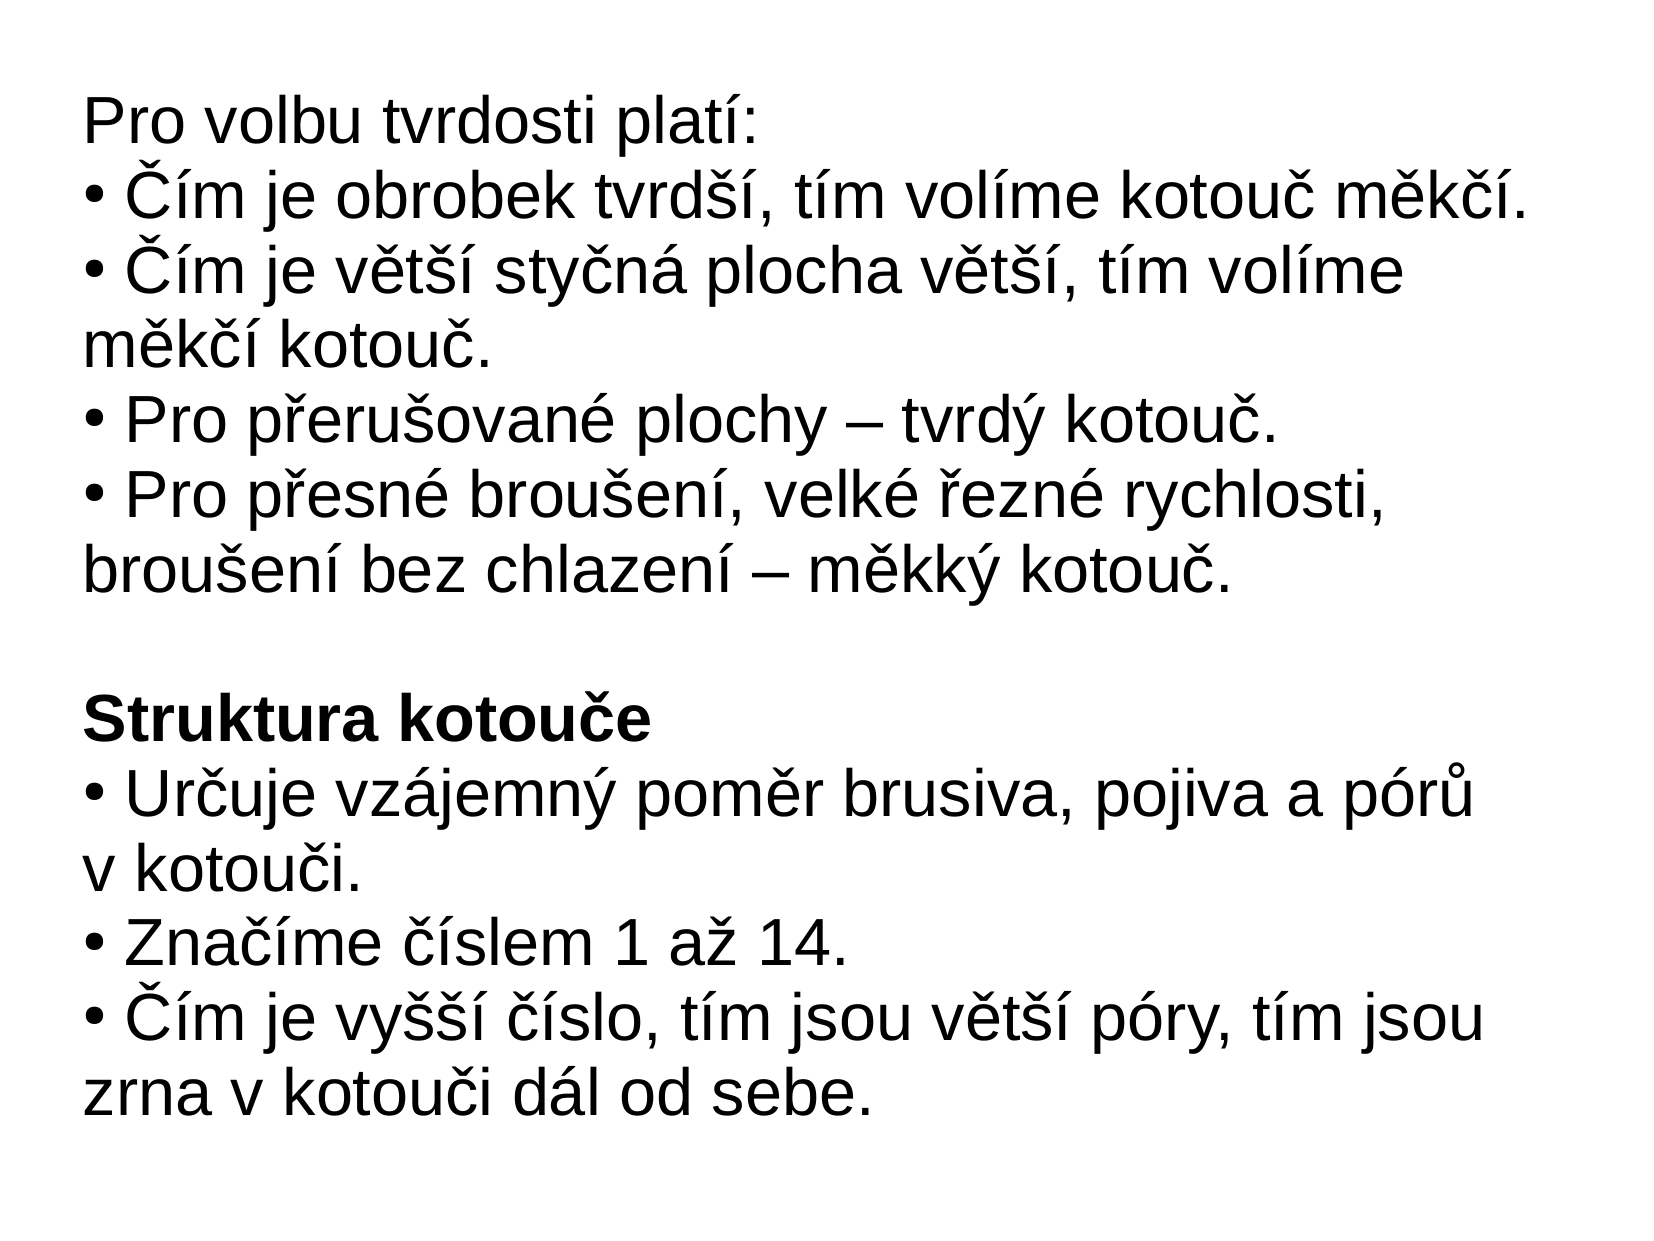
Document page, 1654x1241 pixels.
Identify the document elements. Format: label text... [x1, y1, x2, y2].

subtitle Pro volbu tvrdosti platí: Čím je obrobek tvrdší, tím volíme kotouč měkčí. Čím je větší styčná plocha větší, tím volíme měkčí kotouč. Pro přerušované plochy – tvrdý kotouč. Pro přesné broušení, velké řezné rychlosti, broušení bez chlazení – měkký kotouč. Struktura kotouče Určuje vzájemný poměr brusiva, pojiva a pórů v kotouči. Značíme číslem 1 až 14. Čím je vyšší číslo, tím jsou větší póry, tím jsou zrna v kotouči dál od sebe. [82, 82, 1571, 1205]
